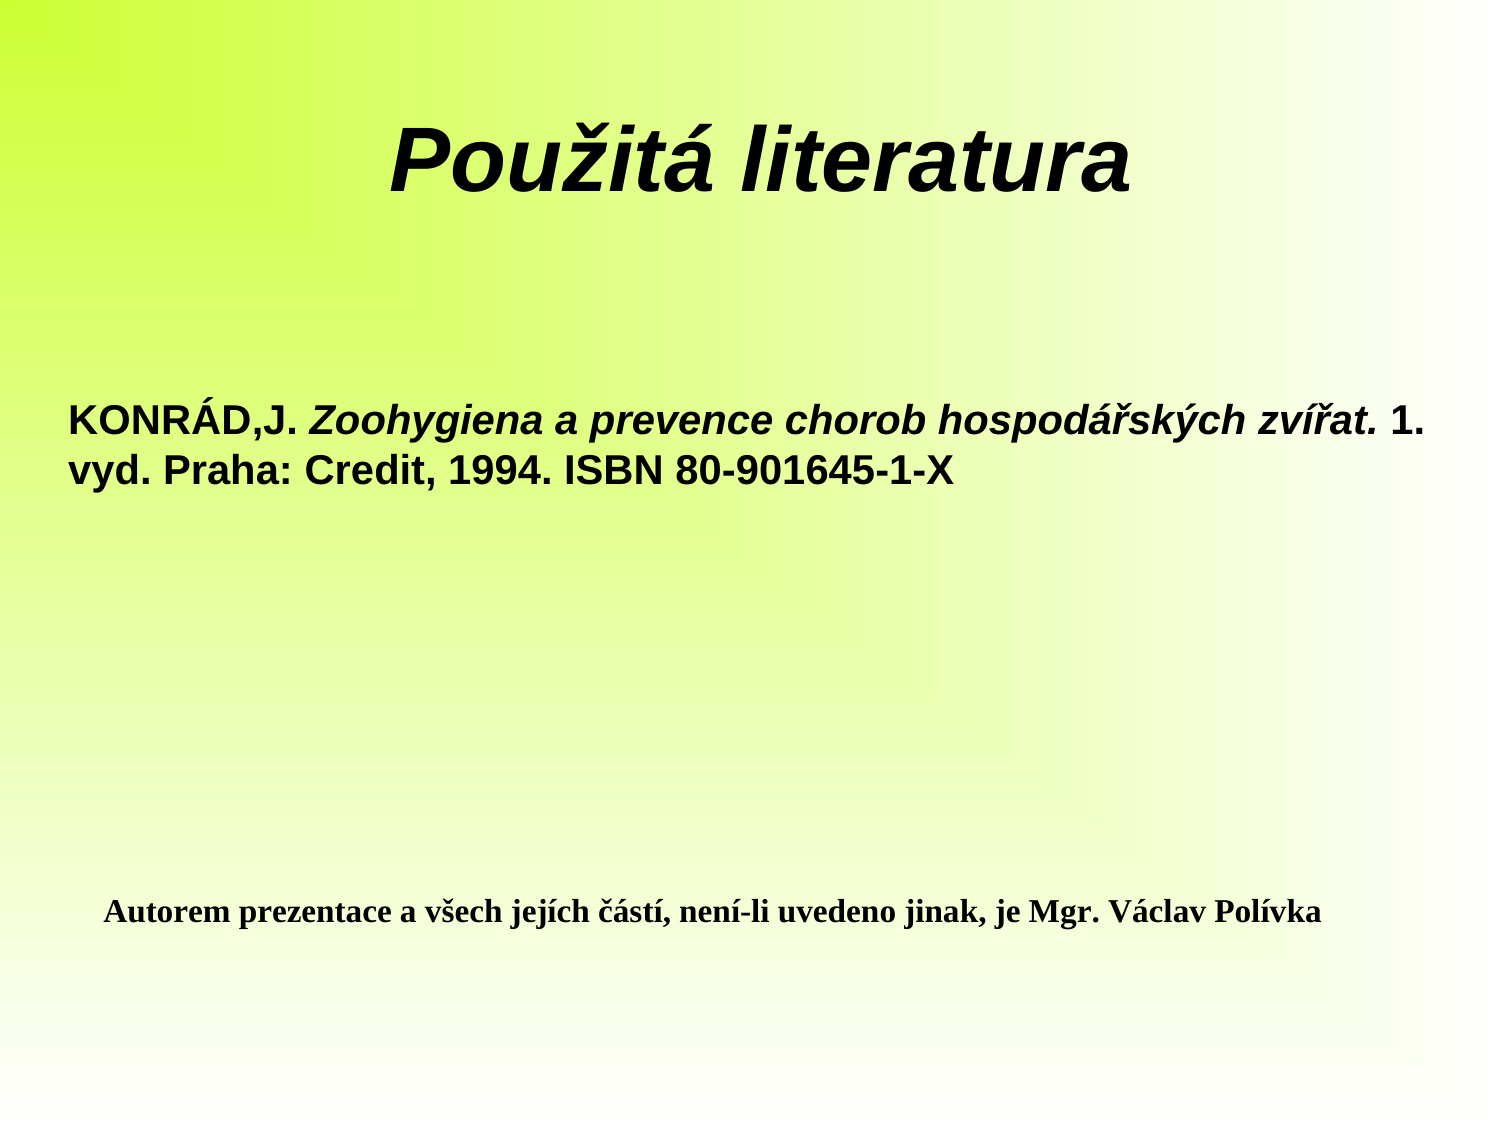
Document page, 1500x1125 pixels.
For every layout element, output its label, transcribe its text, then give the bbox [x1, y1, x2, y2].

picture [0, 0, 1500, 1125]
text_box Autorem prezentace a všech jejích částí, není-li uvedeno jinak, je Mgr. Václav Polívka [88, 881, 1388, 965]
text_box KONRÁD,J. Zoohygiena a prevence chorob hospodářských zvířat. 1. vyd. Praha: Credit, 1994. ISBN 80-901645-1-X [53, 385, 1459, 658]
title Použitá literatura [123, 90, 1399, 221]
